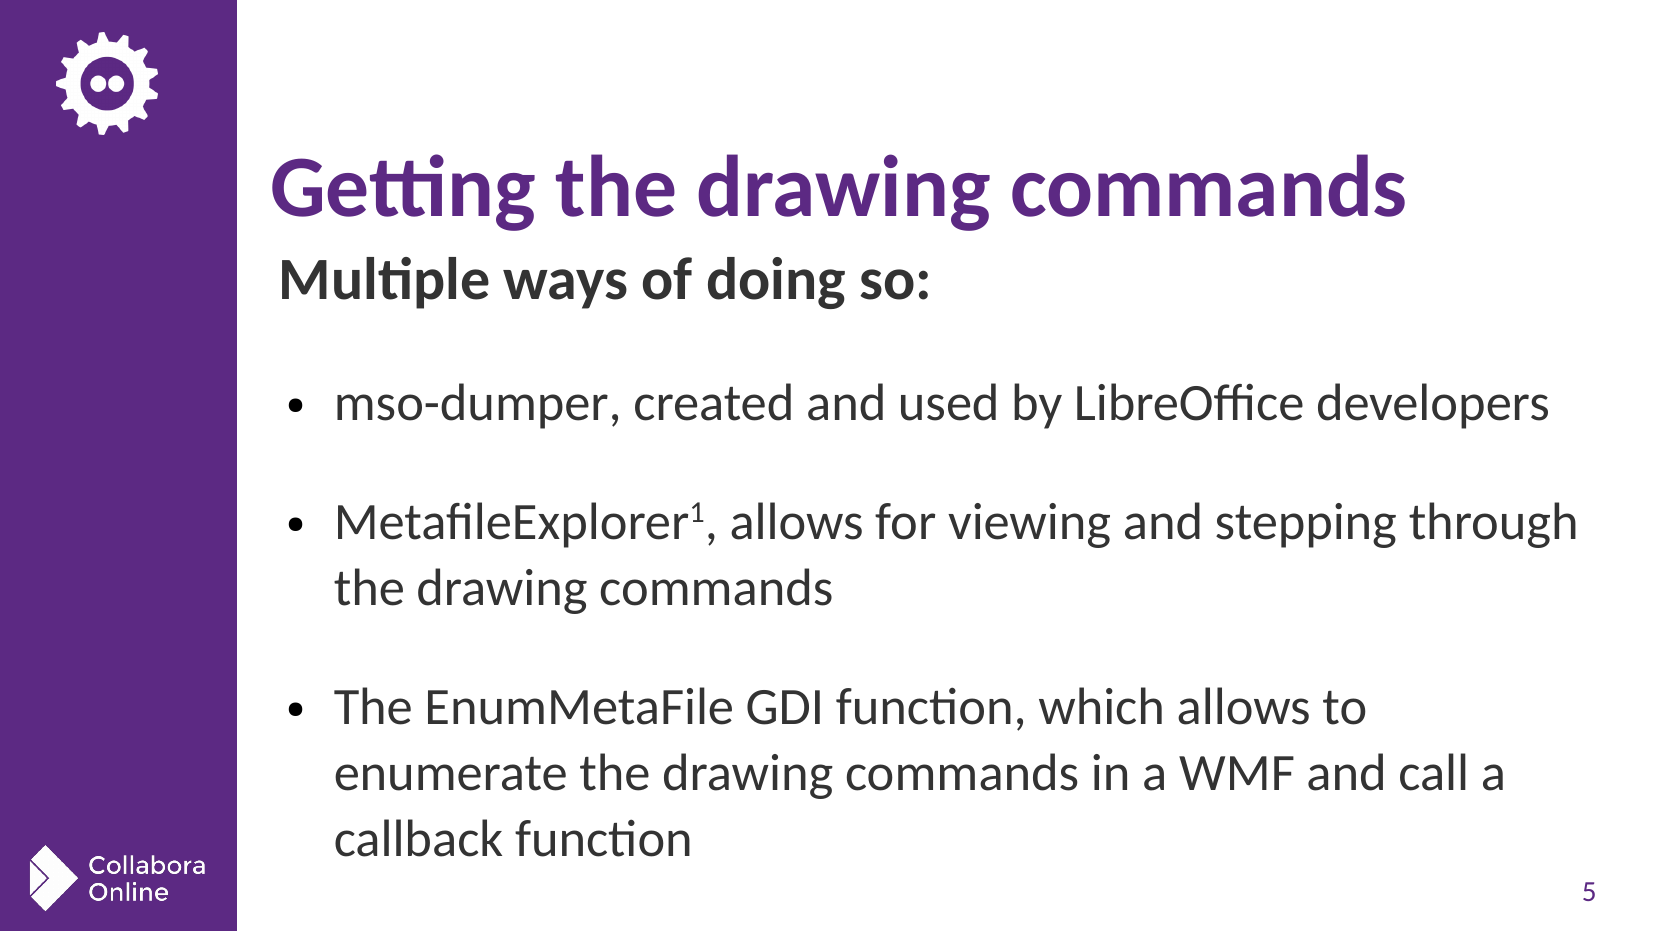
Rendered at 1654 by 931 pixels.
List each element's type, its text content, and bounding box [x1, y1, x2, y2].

list Multiple ways of doing so: mso-dumper, created and used by LibreOffice developers MetafileExplorer1, allows for viewing and stepping through the drawing commands The EnumMetaFile GDI function, which allows to enumerate the drawing commands in a WMF and call a callback function [270, 239, 1593, 878]
picture [25, 840, 209, 916]
title Getting the drawing commands [270, 0, 1654, 239]
picture [56, 32, 158, 135]
